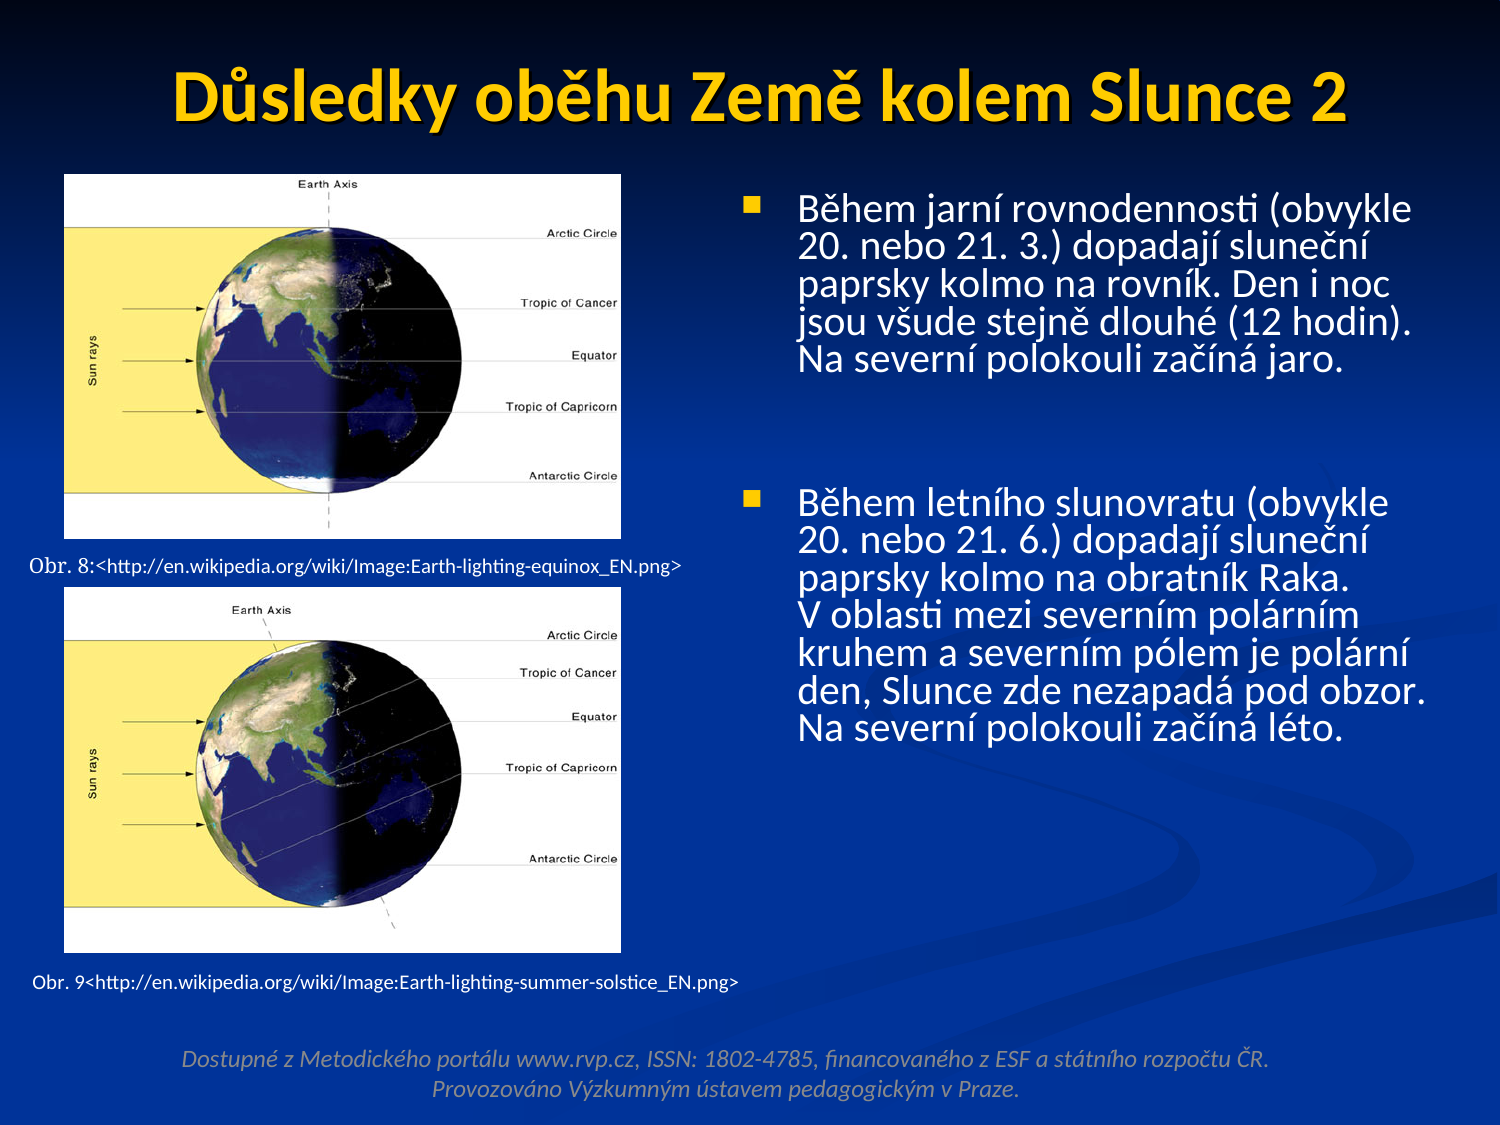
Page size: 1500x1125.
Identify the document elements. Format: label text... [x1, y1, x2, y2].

picture [64, 174, 621, 539]
text_box Dostupné z Metodického portálu www.rvp.cz, ISSN: 1802-4785, financovaného z ESF a státního rozpočtu ČR. Provozováno Výzkumným ústavem pedagogickým v Praze. [105, 1042, 1348, 1103]
list Během jarní rovnodennosti (obvykle 20. nebo 21. 3.) dopadají sluneční paprsky kolmo na rovník. Den i noc jsou všude stejně dlouhé (12 hodin). Na severní polokouli začíná jaro. Během letního slunovratu (obvykle 20. nebo 21. 6.) dopadají sluneční paprsky kolmo na obratník Raka. V oblasti mezi severním polárním kruhem a severním pólem je polární den, Slunce zde nezapadá pod obzor. Na severní polokouli začíná léto. [726, 184, 1471, 1012]
text_box Obr. 8:<http://en.wikipedia.org/wiki/Image:Earth-lighting-equinox_EN.png> [14, 541, 751, 587]
title Důsledky oběhu Země kolem Slunce 2 [63, 8, 1459, 197]
picture [64, 587, 621, 944]
text_box Obr. 9<http://en.wikipedia.org/wiki/Image:Earth-lighting-summer-solstice_EN.png> [17, 944, 845, 1006]
